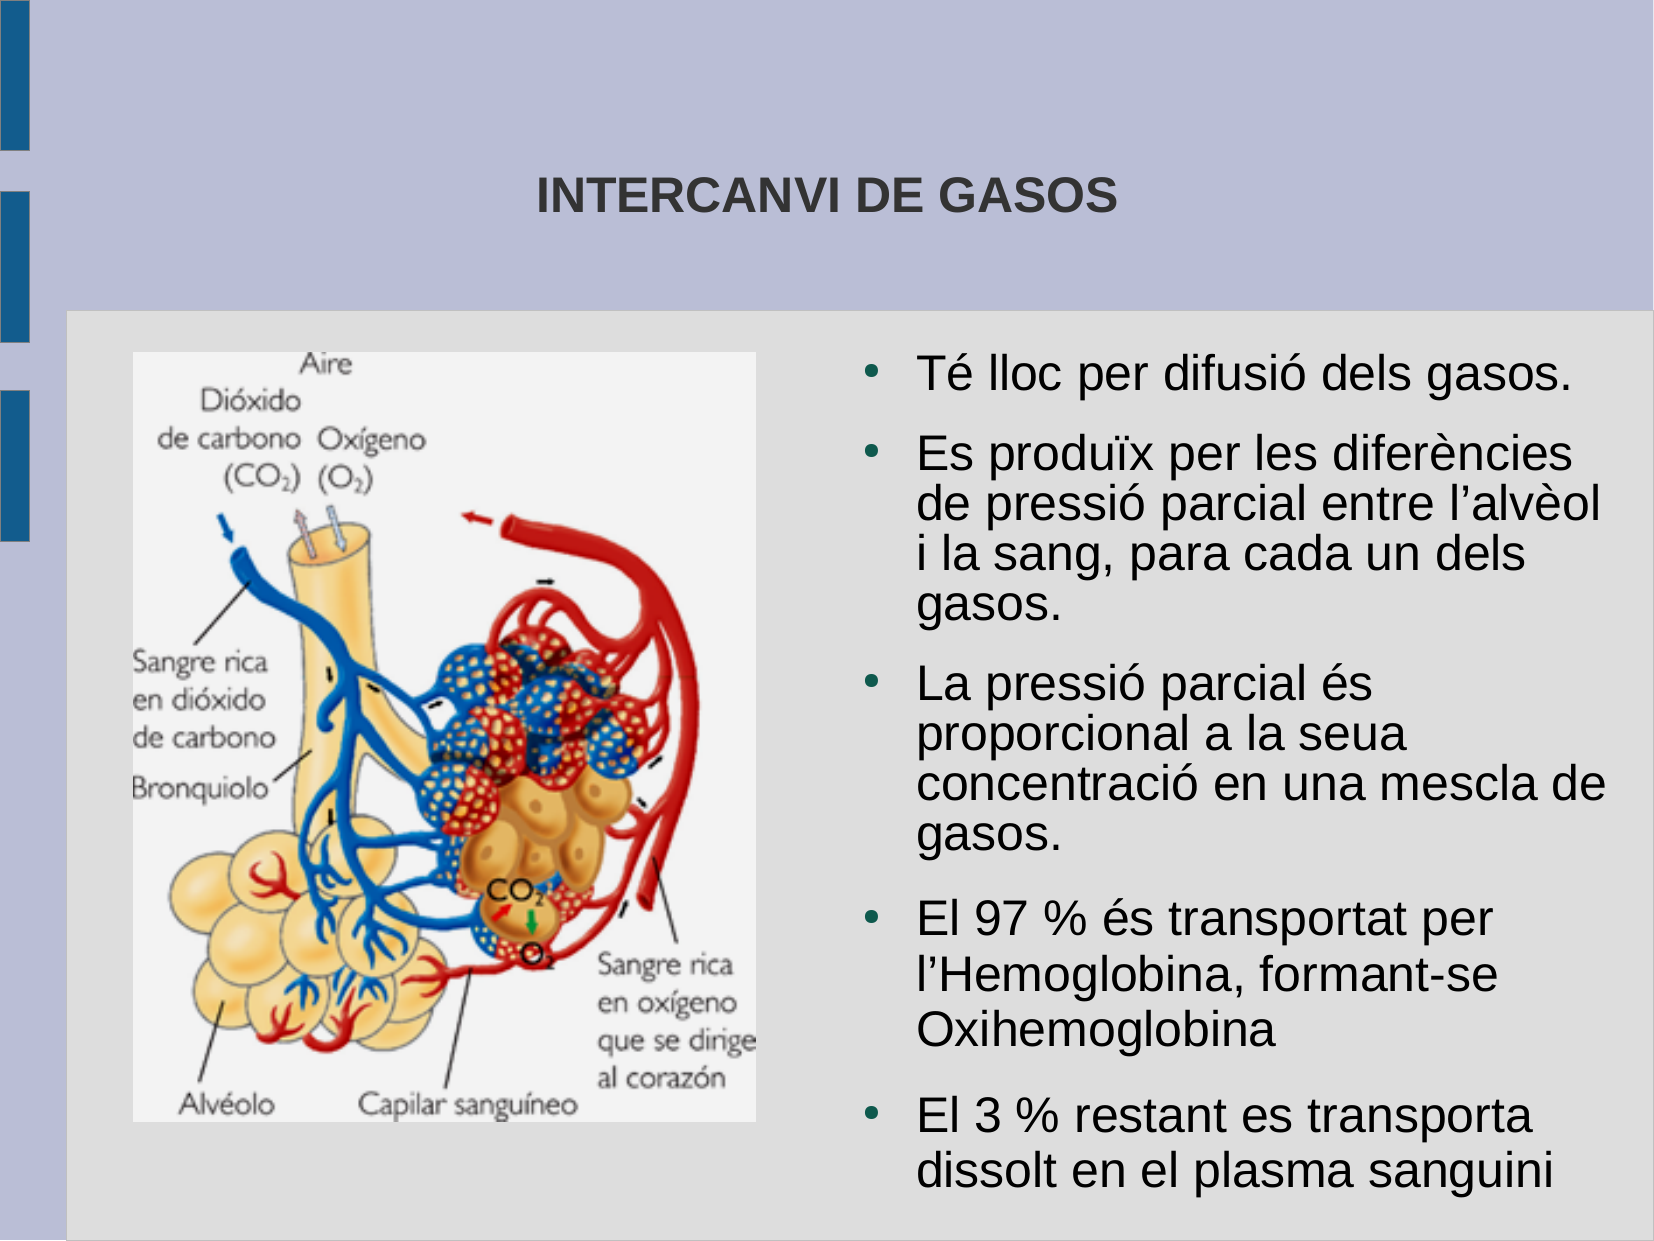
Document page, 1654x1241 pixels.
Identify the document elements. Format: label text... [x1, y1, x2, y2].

picture [133, 352, 756, 1123]
list Té lloc per difusió dels gasos. Es produïx per les diferències de pressió parcial entre l’alvèol i la sang, para cada un dels gasos. La pressió parcial és proporcional a la seua concentració en una mescla de gasos. El 97 % és transportat per l’Hemoglobina, formant-se Oxihemoglobina El 3 % restant es transporta dissolt en el plasma sanguini [845, 344, 1619, 1199]
title INTERCANVI DE GASOS [121, 91, 1534, 299]
